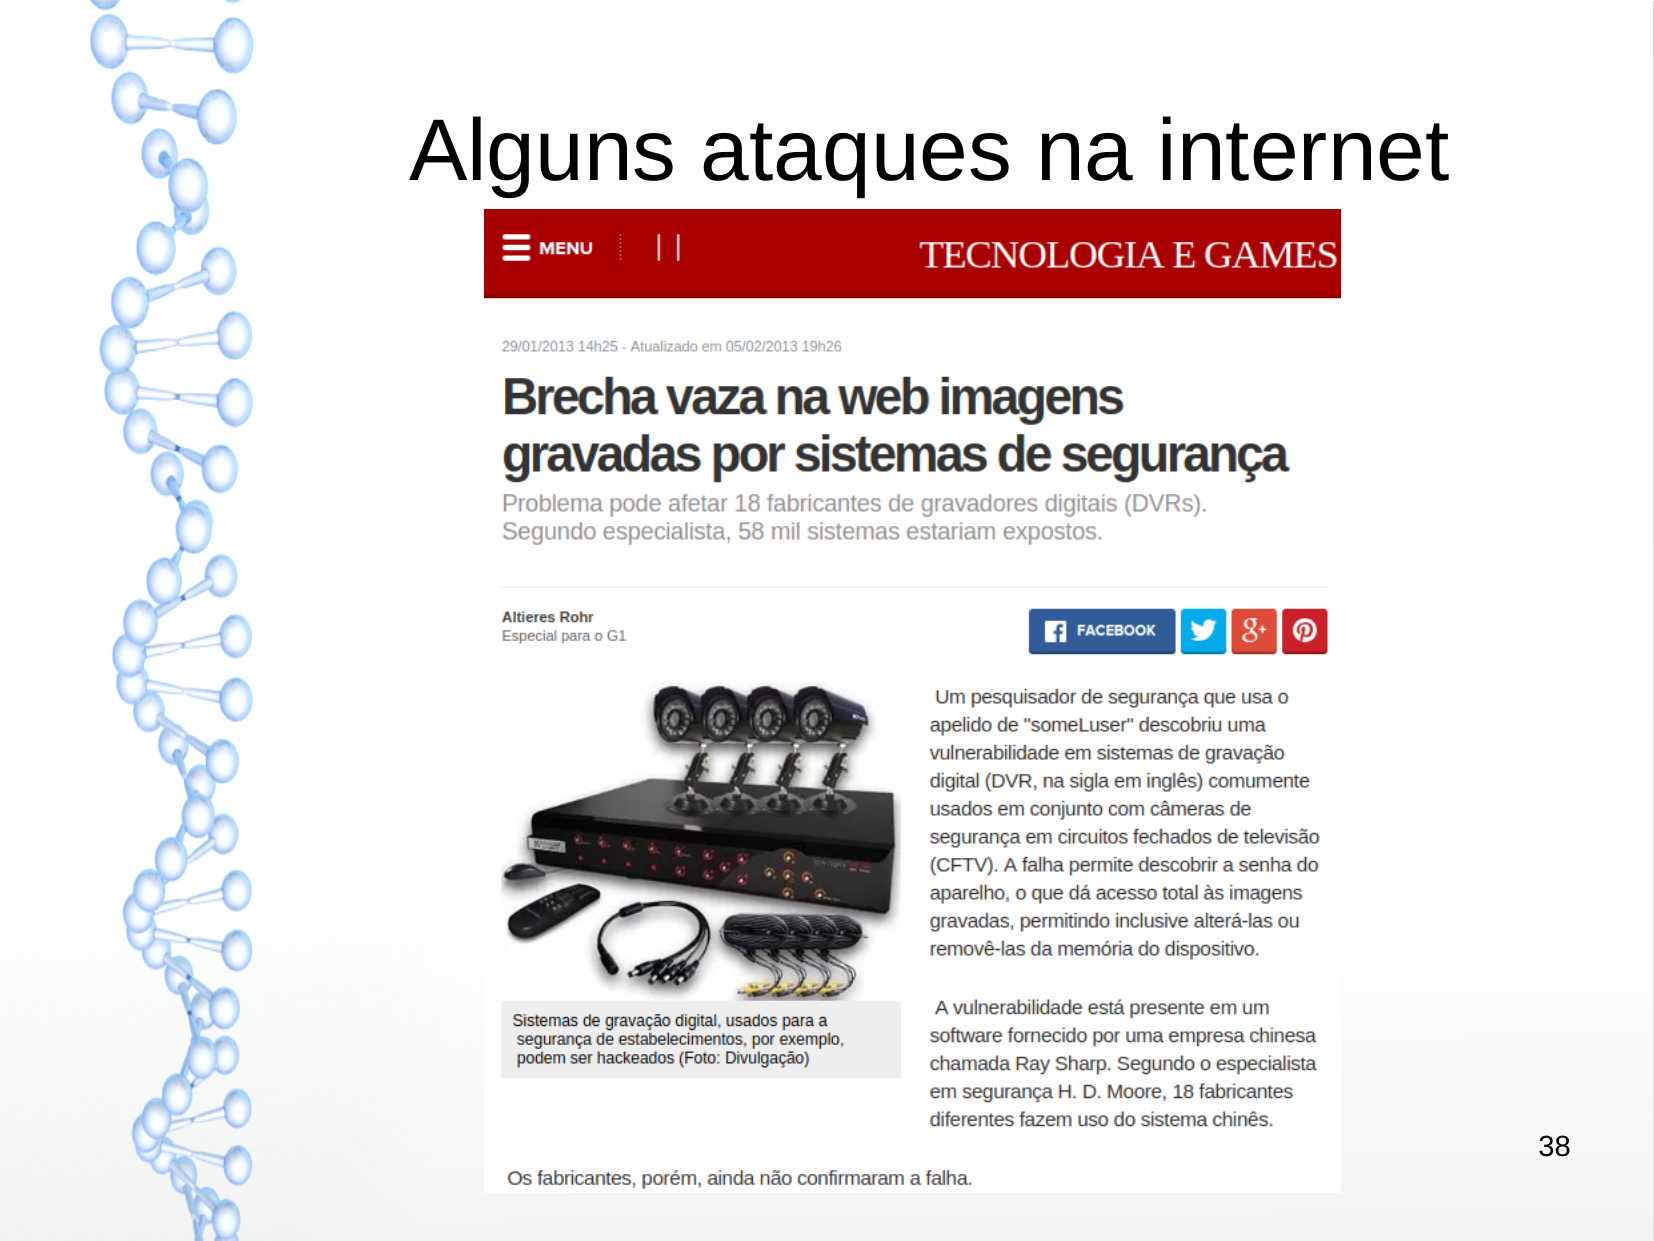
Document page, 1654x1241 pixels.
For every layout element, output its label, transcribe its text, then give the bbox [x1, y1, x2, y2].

picture [0, 0, 1654, 1241]
list [271, 200, 1560, 1193]
title Alguns ataques na internet [265, 47, 1595, 252]
